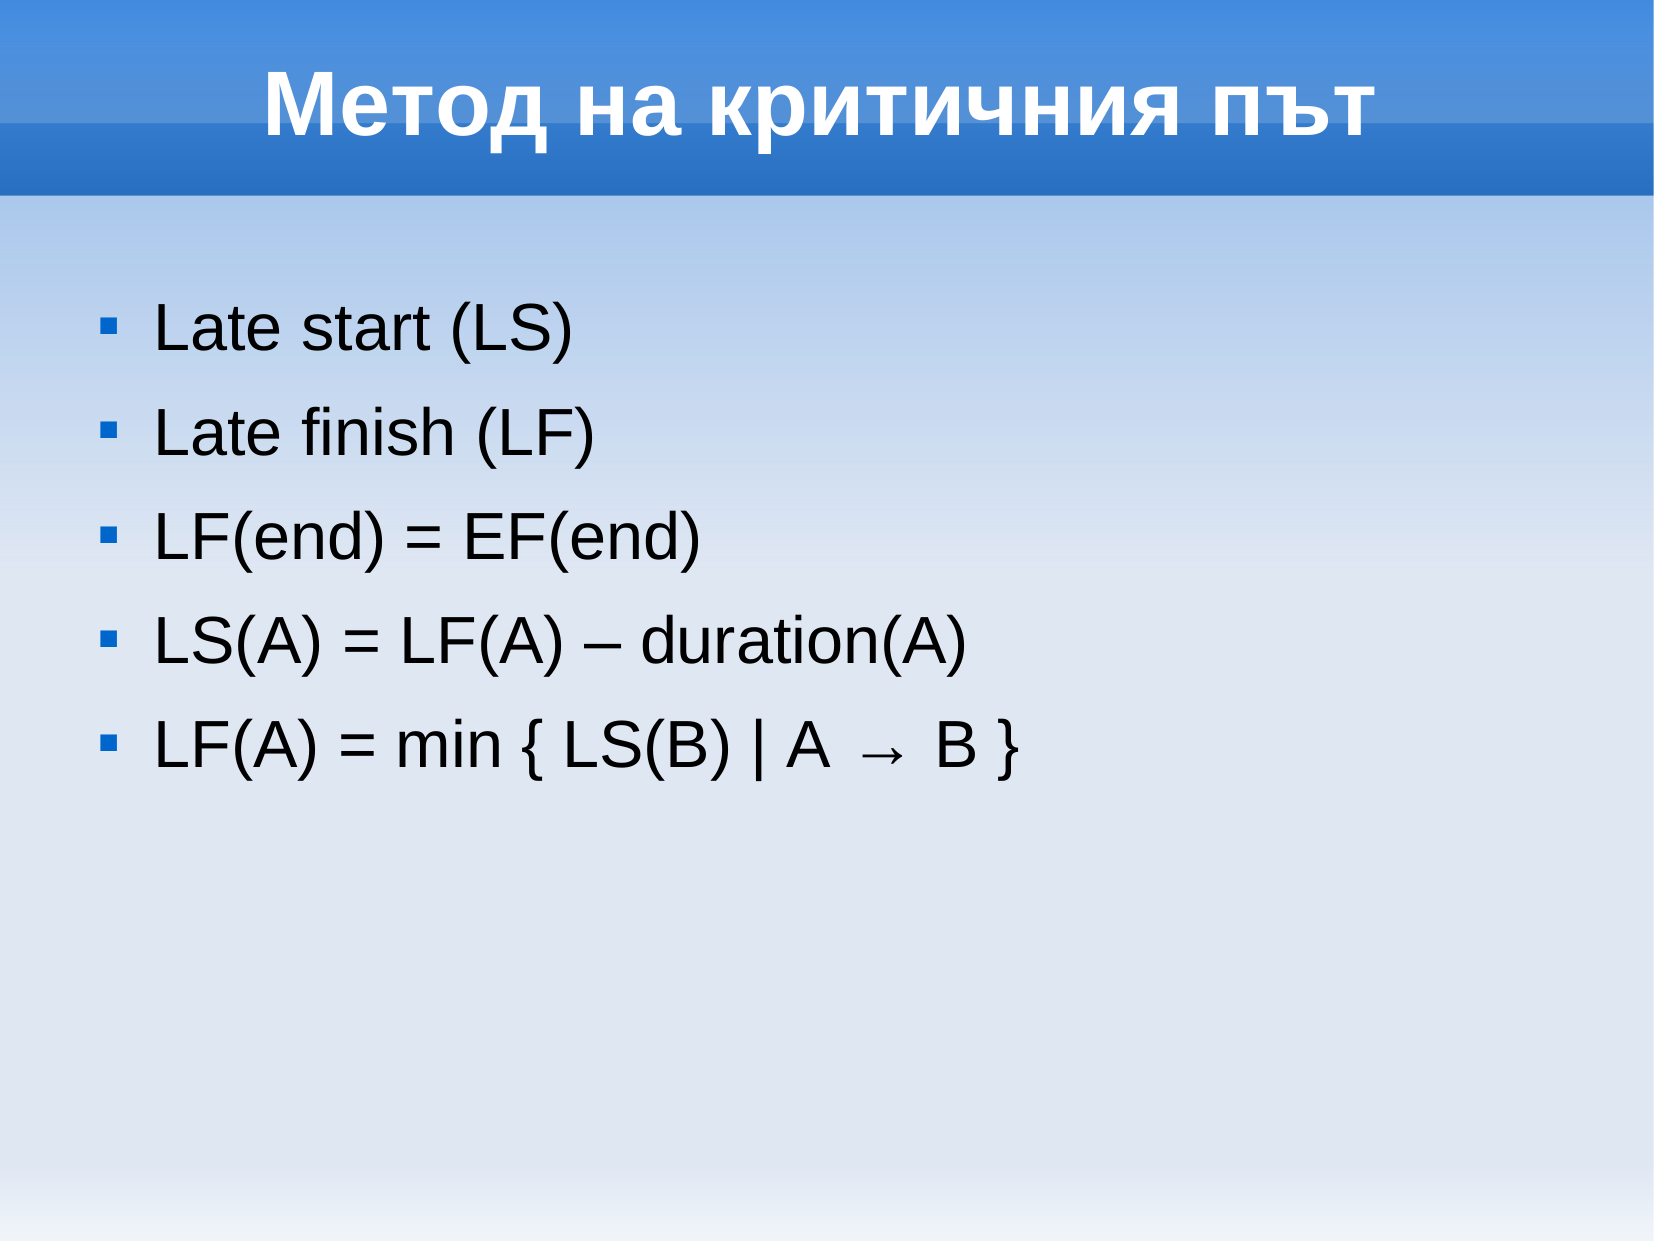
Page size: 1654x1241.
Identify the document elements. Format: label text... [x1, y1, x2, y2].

list Late start (LS) Late finish (LF) LF(end) = EF(end) LS(A) = LF(A) – duration(A) LF(A) = min { LS(B) | A → B } [82, 290, 1571, 1094]
picture [0, 0, 1654, 1241]
title Метод на критичния път [76, 7, 1565, 200]
